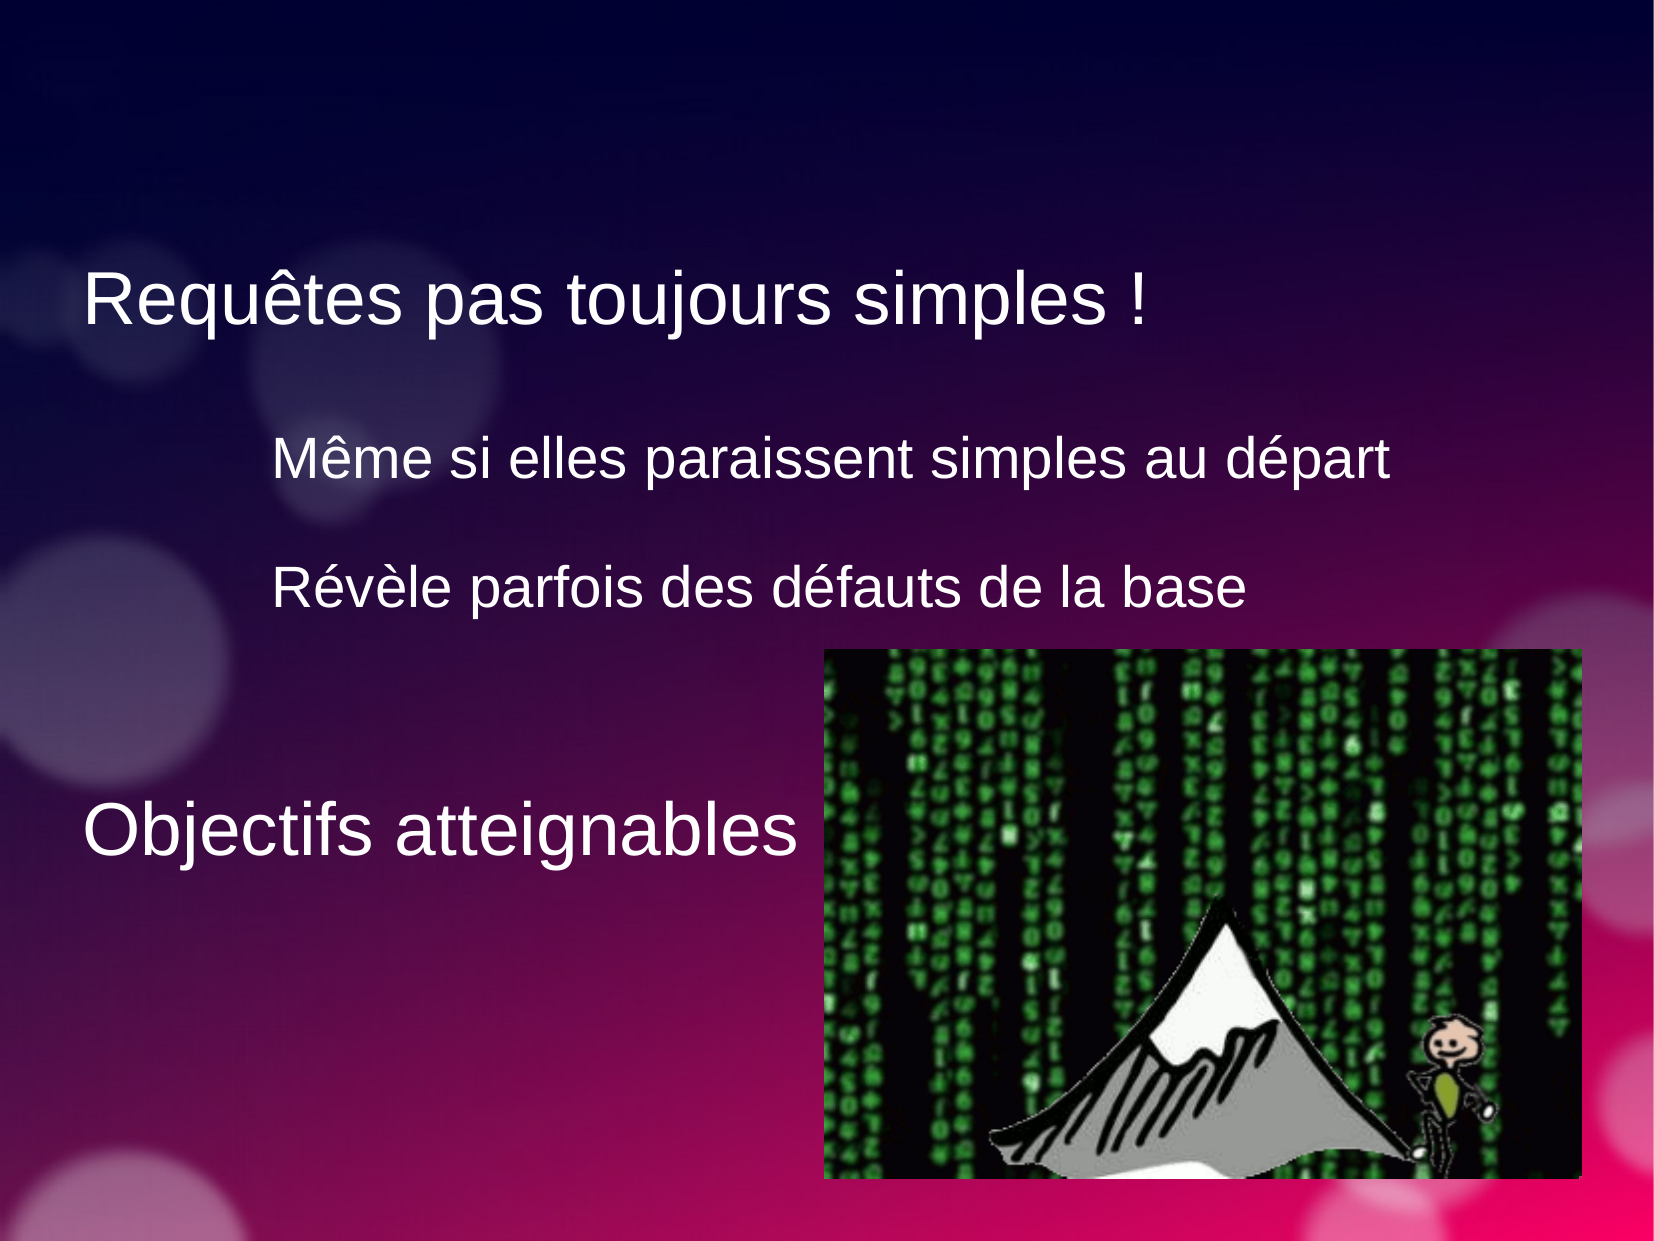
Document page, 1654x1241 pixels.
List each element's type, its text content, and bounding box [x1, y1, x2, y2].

title Même si elles paraissent simples au départ [271, 354, 1654, 562]
title Révèle parfois des défauts de la base [271, 562, 1654, 680]
title Requêtes pas toujours simples ! [82, 194, 1571, 402]
title Objectifs atteignables [82, 725, 824, 934]
picture [0, 0, 1654, 1241]
